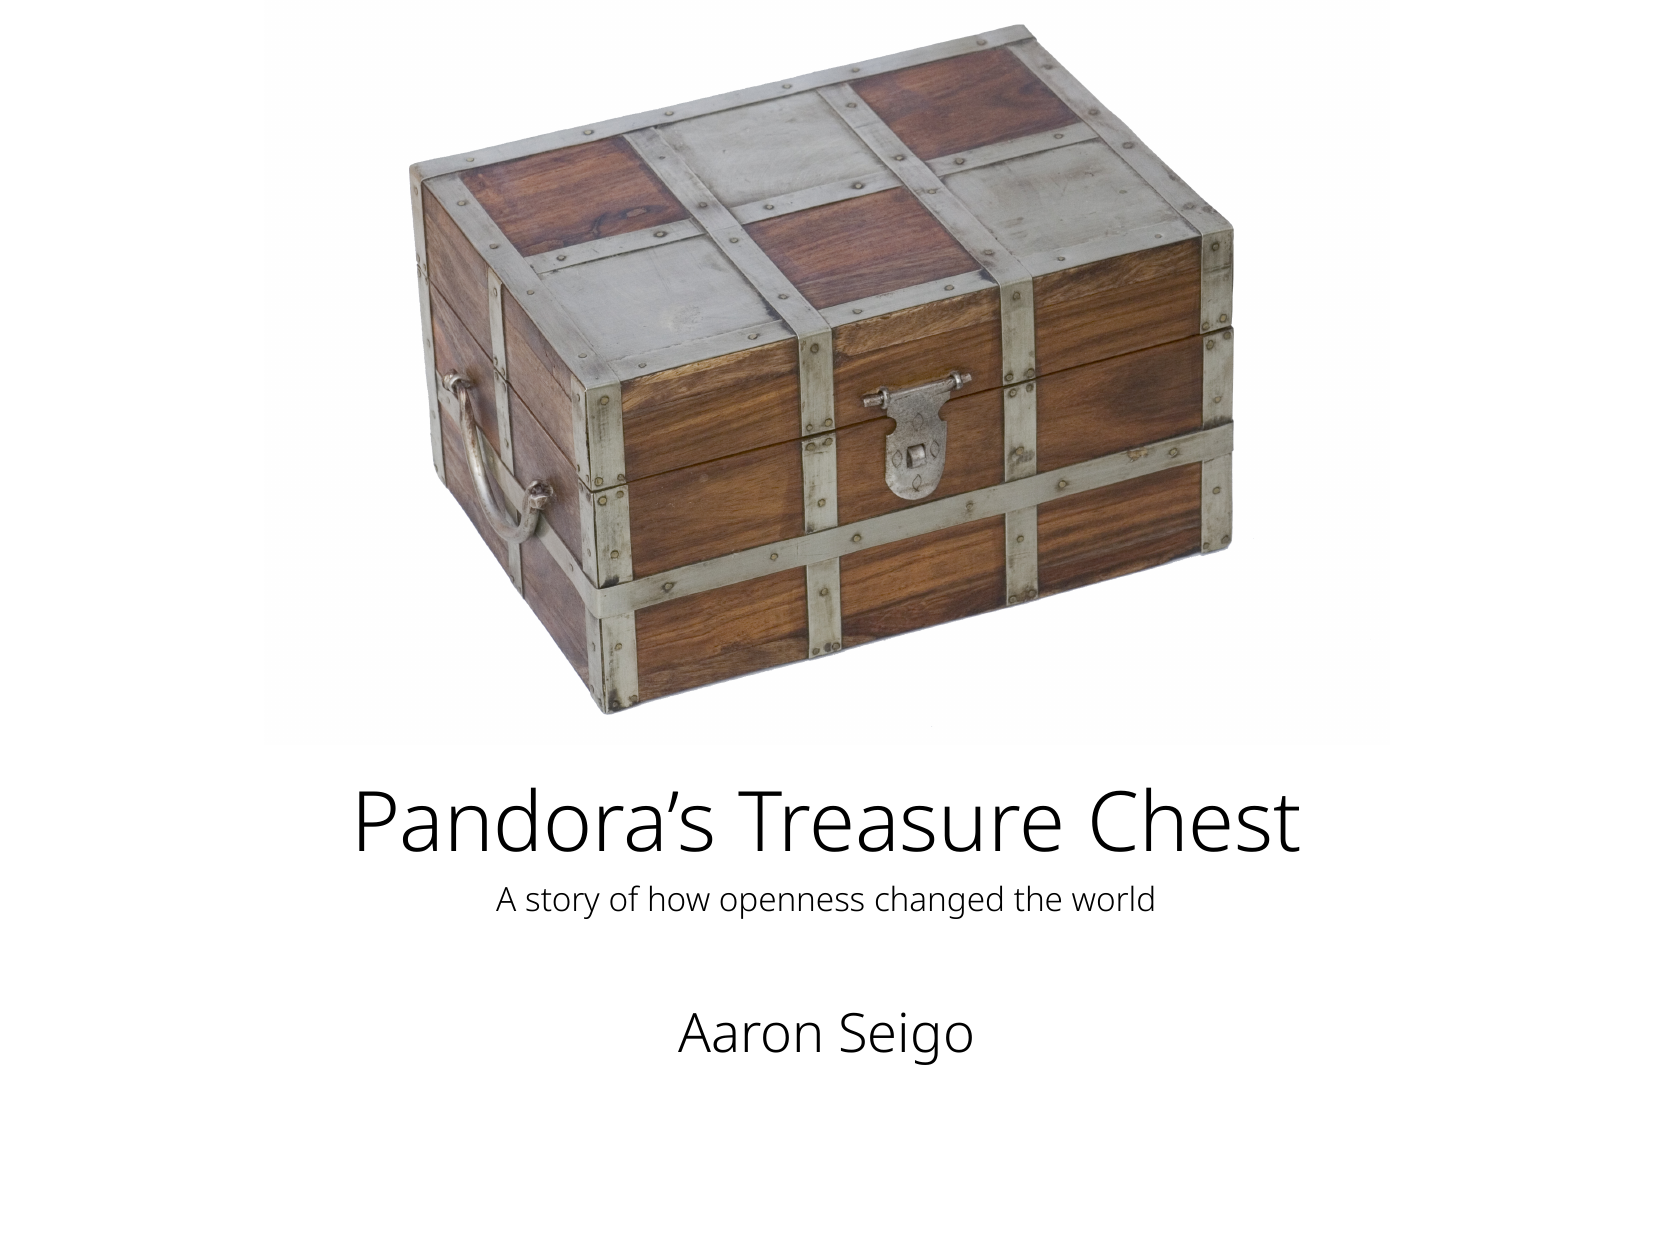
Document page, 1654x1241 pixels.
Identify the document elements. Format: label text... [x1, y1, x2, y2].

picture [264, 0, 1390, 680]
text_box Pandora’s Treasure Chest A story of how openness changed the world Aaron Seigo [0, 680, 1654, 1152]
